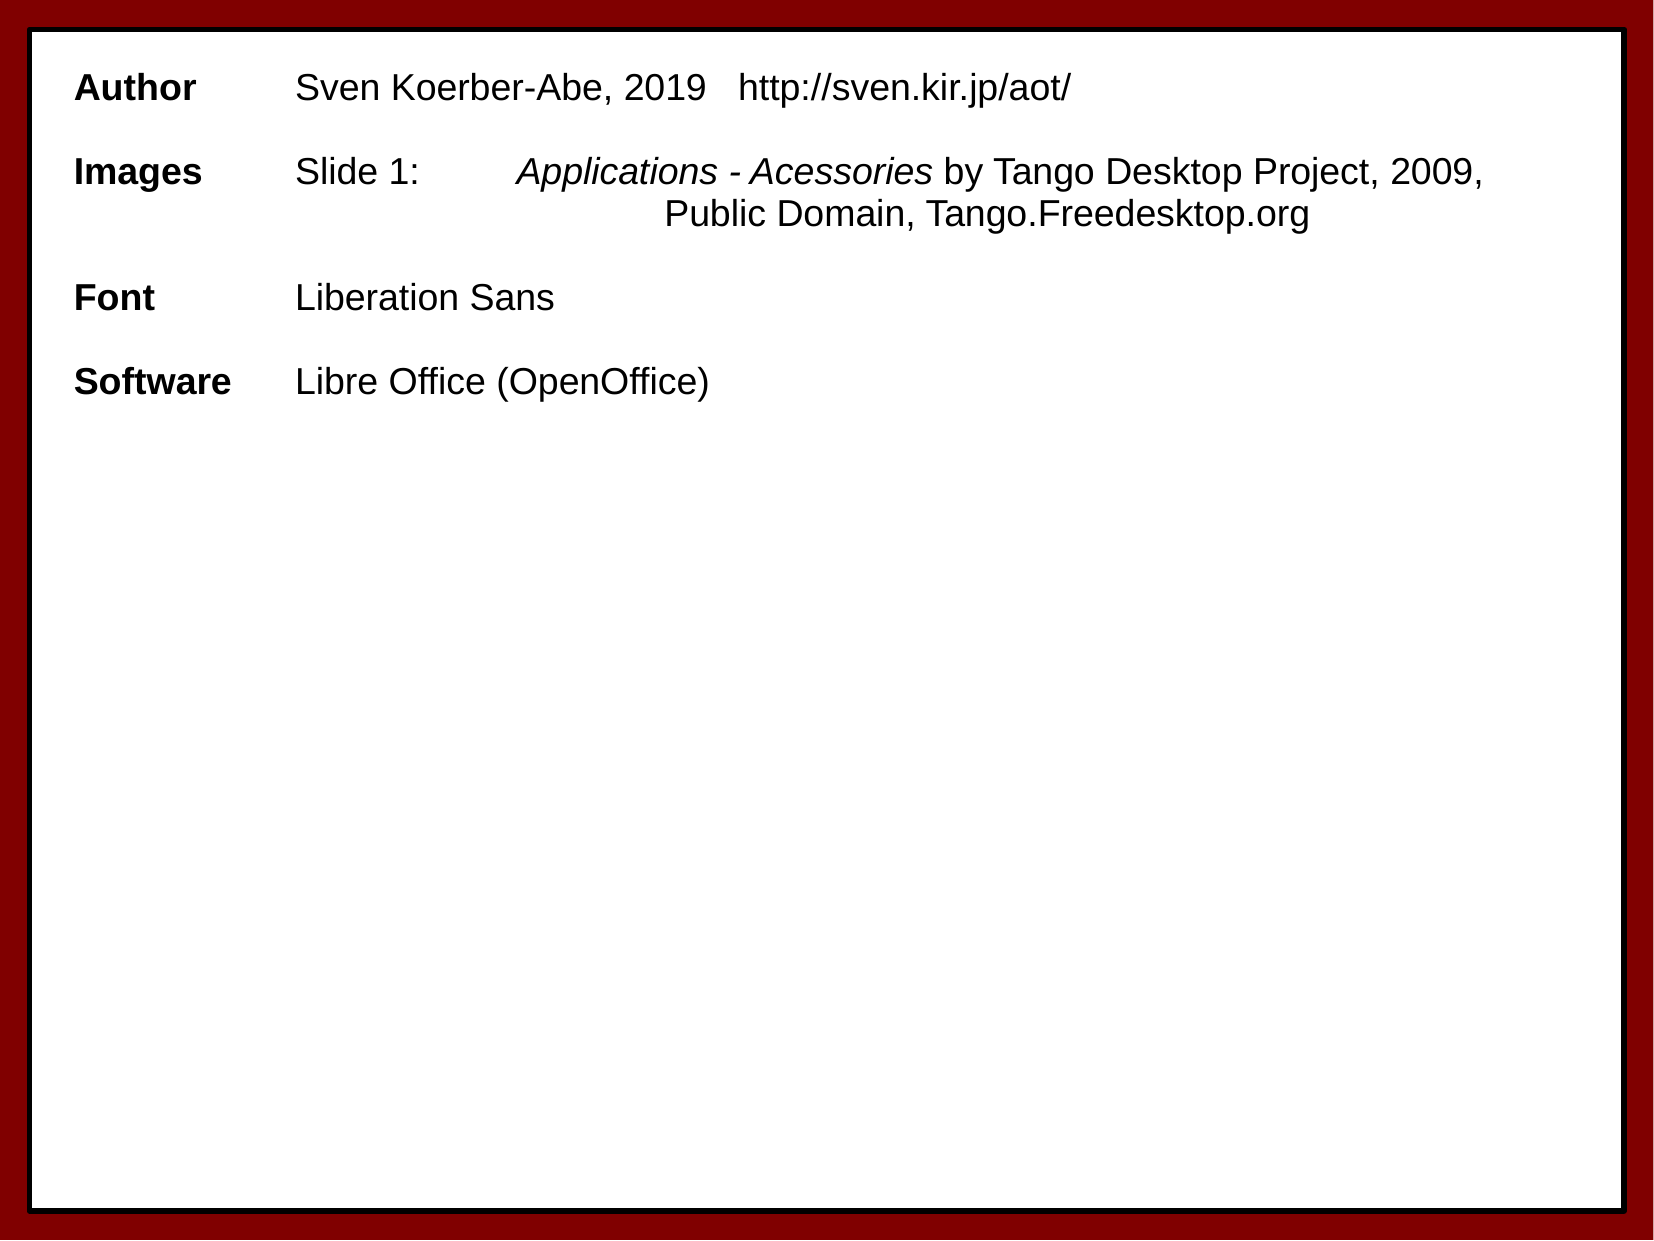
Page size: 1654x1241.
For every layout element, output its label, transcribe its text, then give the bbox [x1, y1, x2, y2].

text_box Author Sven Koerber-Abe, 2019 http://sven.kir.jp/aot/ Images Slide 1: Applications - Acessories by Tango Desktop Project, 2009, Public Domain, Tango.Freedesktop.org Font Liberation Sans Software Libre Office (OpenOffice) [59, 59, 1595, 426]
text_box [29, 29, 1625, 1211]
